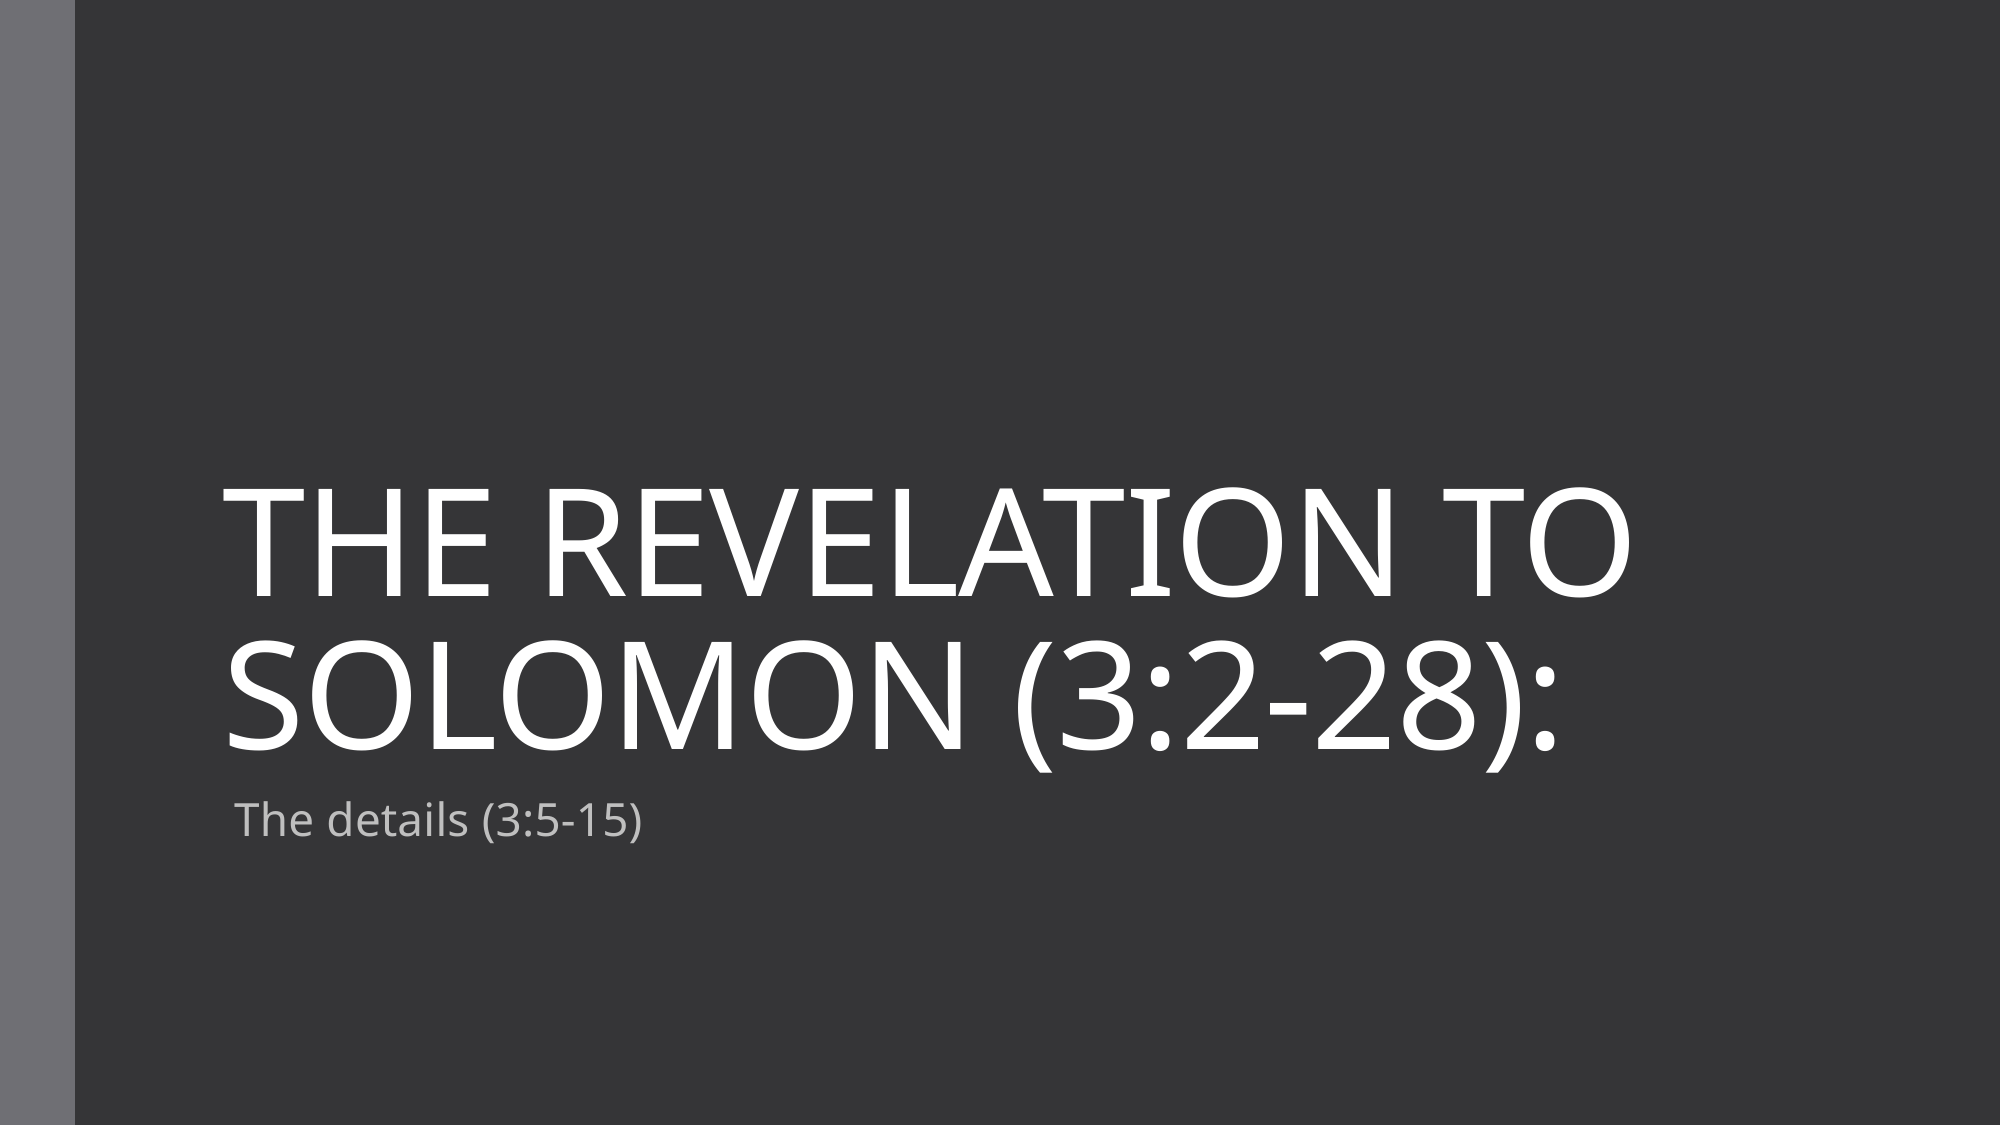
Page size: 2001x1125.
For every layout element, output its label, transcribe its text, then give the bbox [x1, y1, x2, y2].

subtitle The details (3:5-15) [206, 787, 1752, 1066]
title THE REVELATION TO SOLOMON (3:2-28): [206, 124, 1752, 787]
